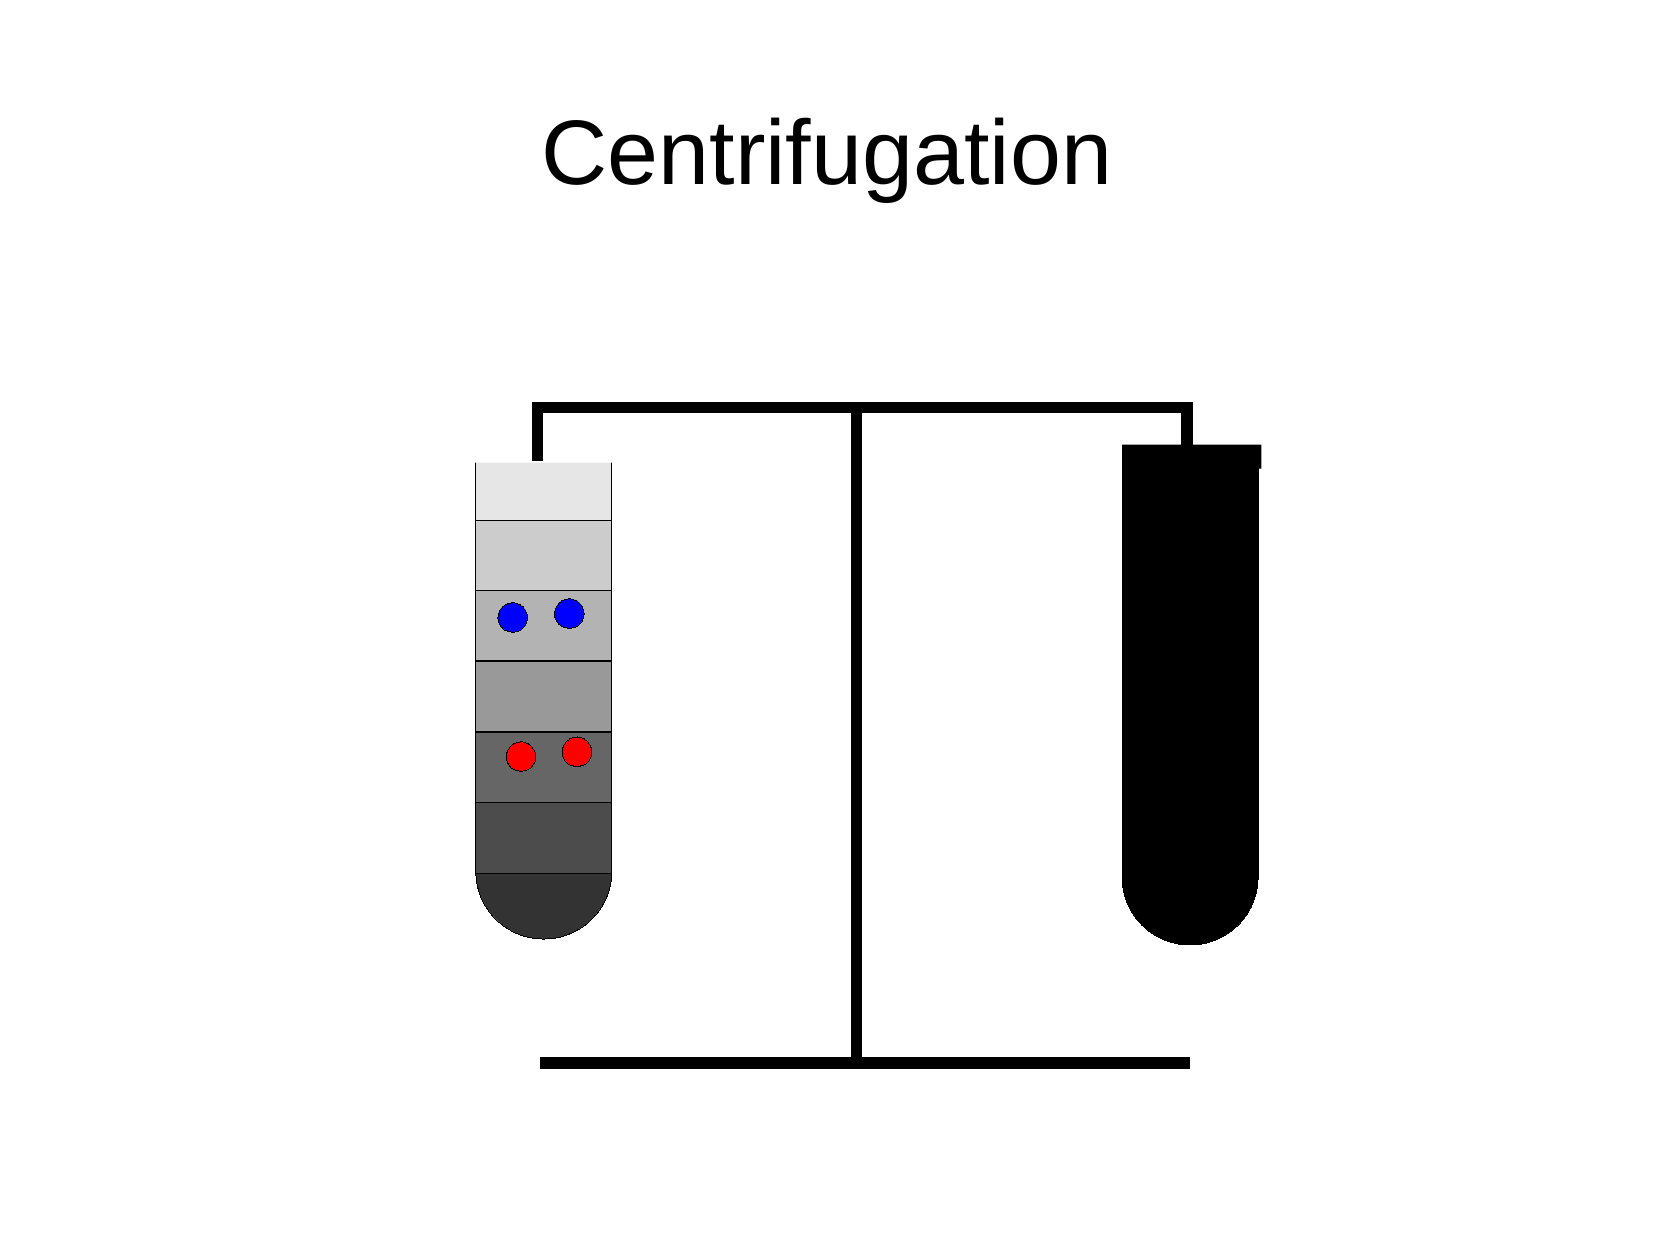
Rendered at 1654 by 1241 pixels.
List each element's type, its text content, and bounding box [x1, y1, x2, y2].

title Centrifugation [82, 56, 1572, 250]
text_box [1122, 444, 1262, 945]
text_box [472, 438, 612, 940]
